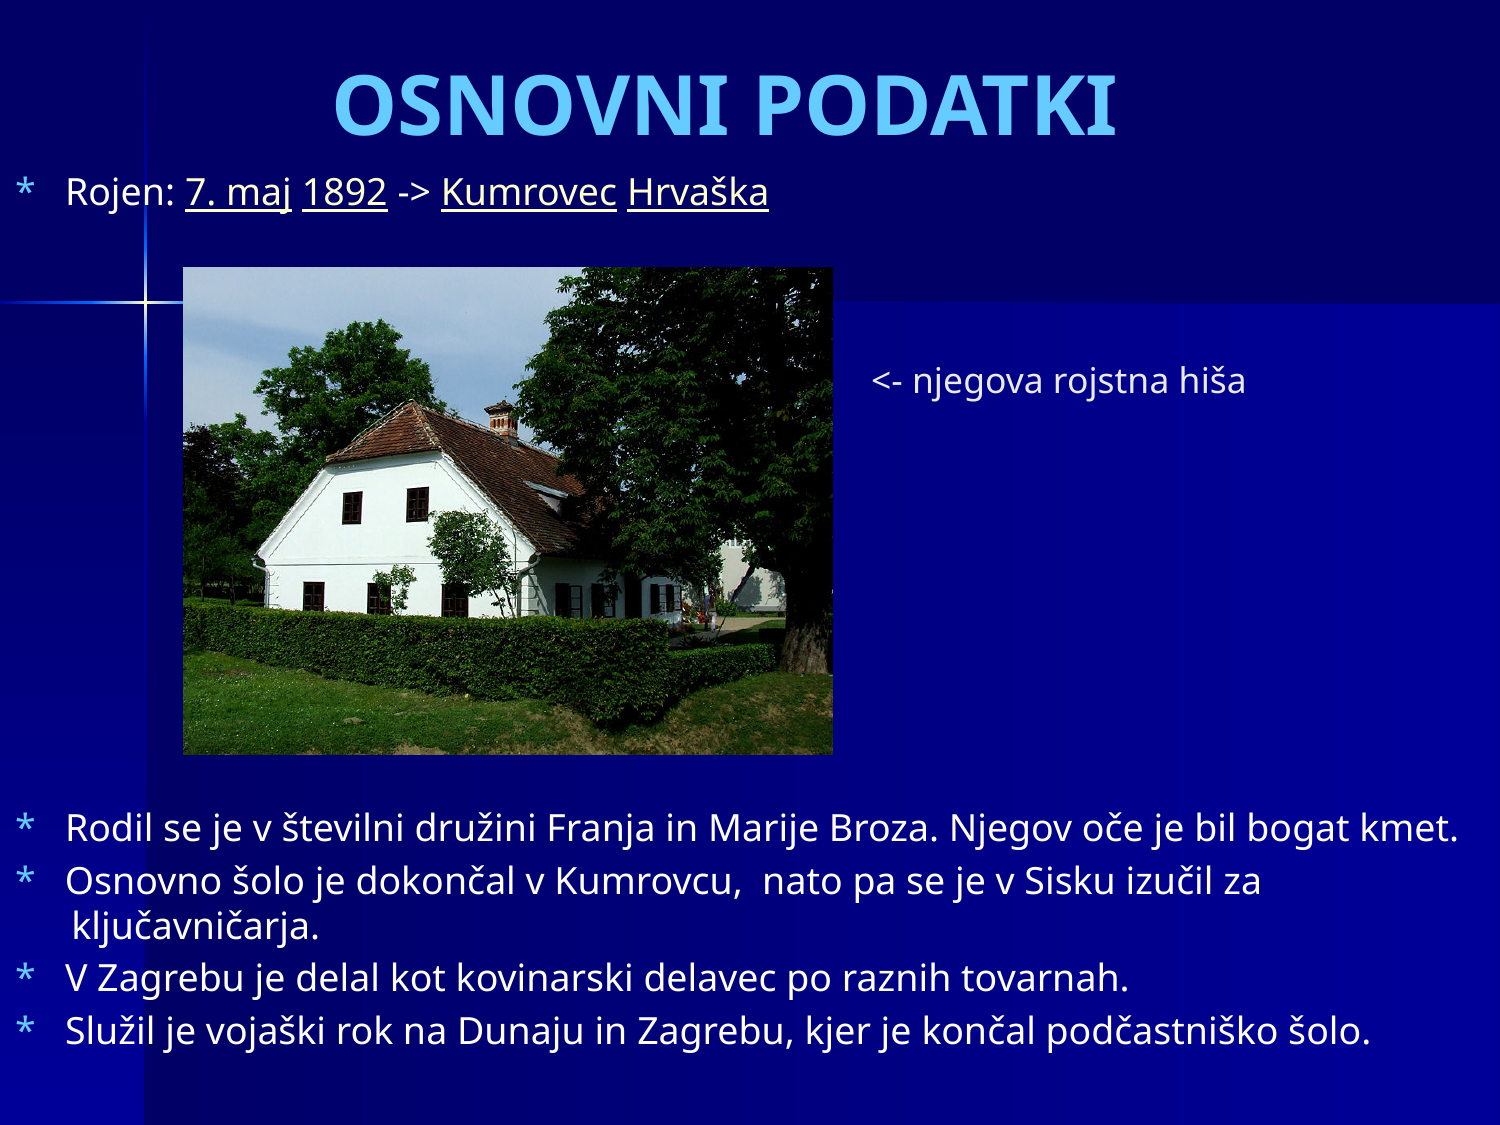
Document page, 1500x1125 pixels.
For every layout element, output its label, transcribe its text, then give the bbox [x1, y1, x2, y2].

text_box <- njegova rojstna hiša [856, 314, 1459, 445]
list * Rojen: 7. maj 1892 -> Kumrovec Hrvaška * Rodil se je v številni družini Franja in Marije Broza. Njegov oče je bil bogat kmet. * Osnovno šolo je dokončal v Kumrovcu, nato pa se je v Sisku izučil za ključavničarja. * V Zagrebu je delal kot kovinarski delavec po raznih tovarnah. * Služil je vojaški rok na Dunaju in Zagrebu, kjer je končal podčastniško šolo. [0, 160, 1500, 1000]
title OSNOVNI PODATKI [76, 54, 1315, 149]
picture [183, 267, 833, 755]
